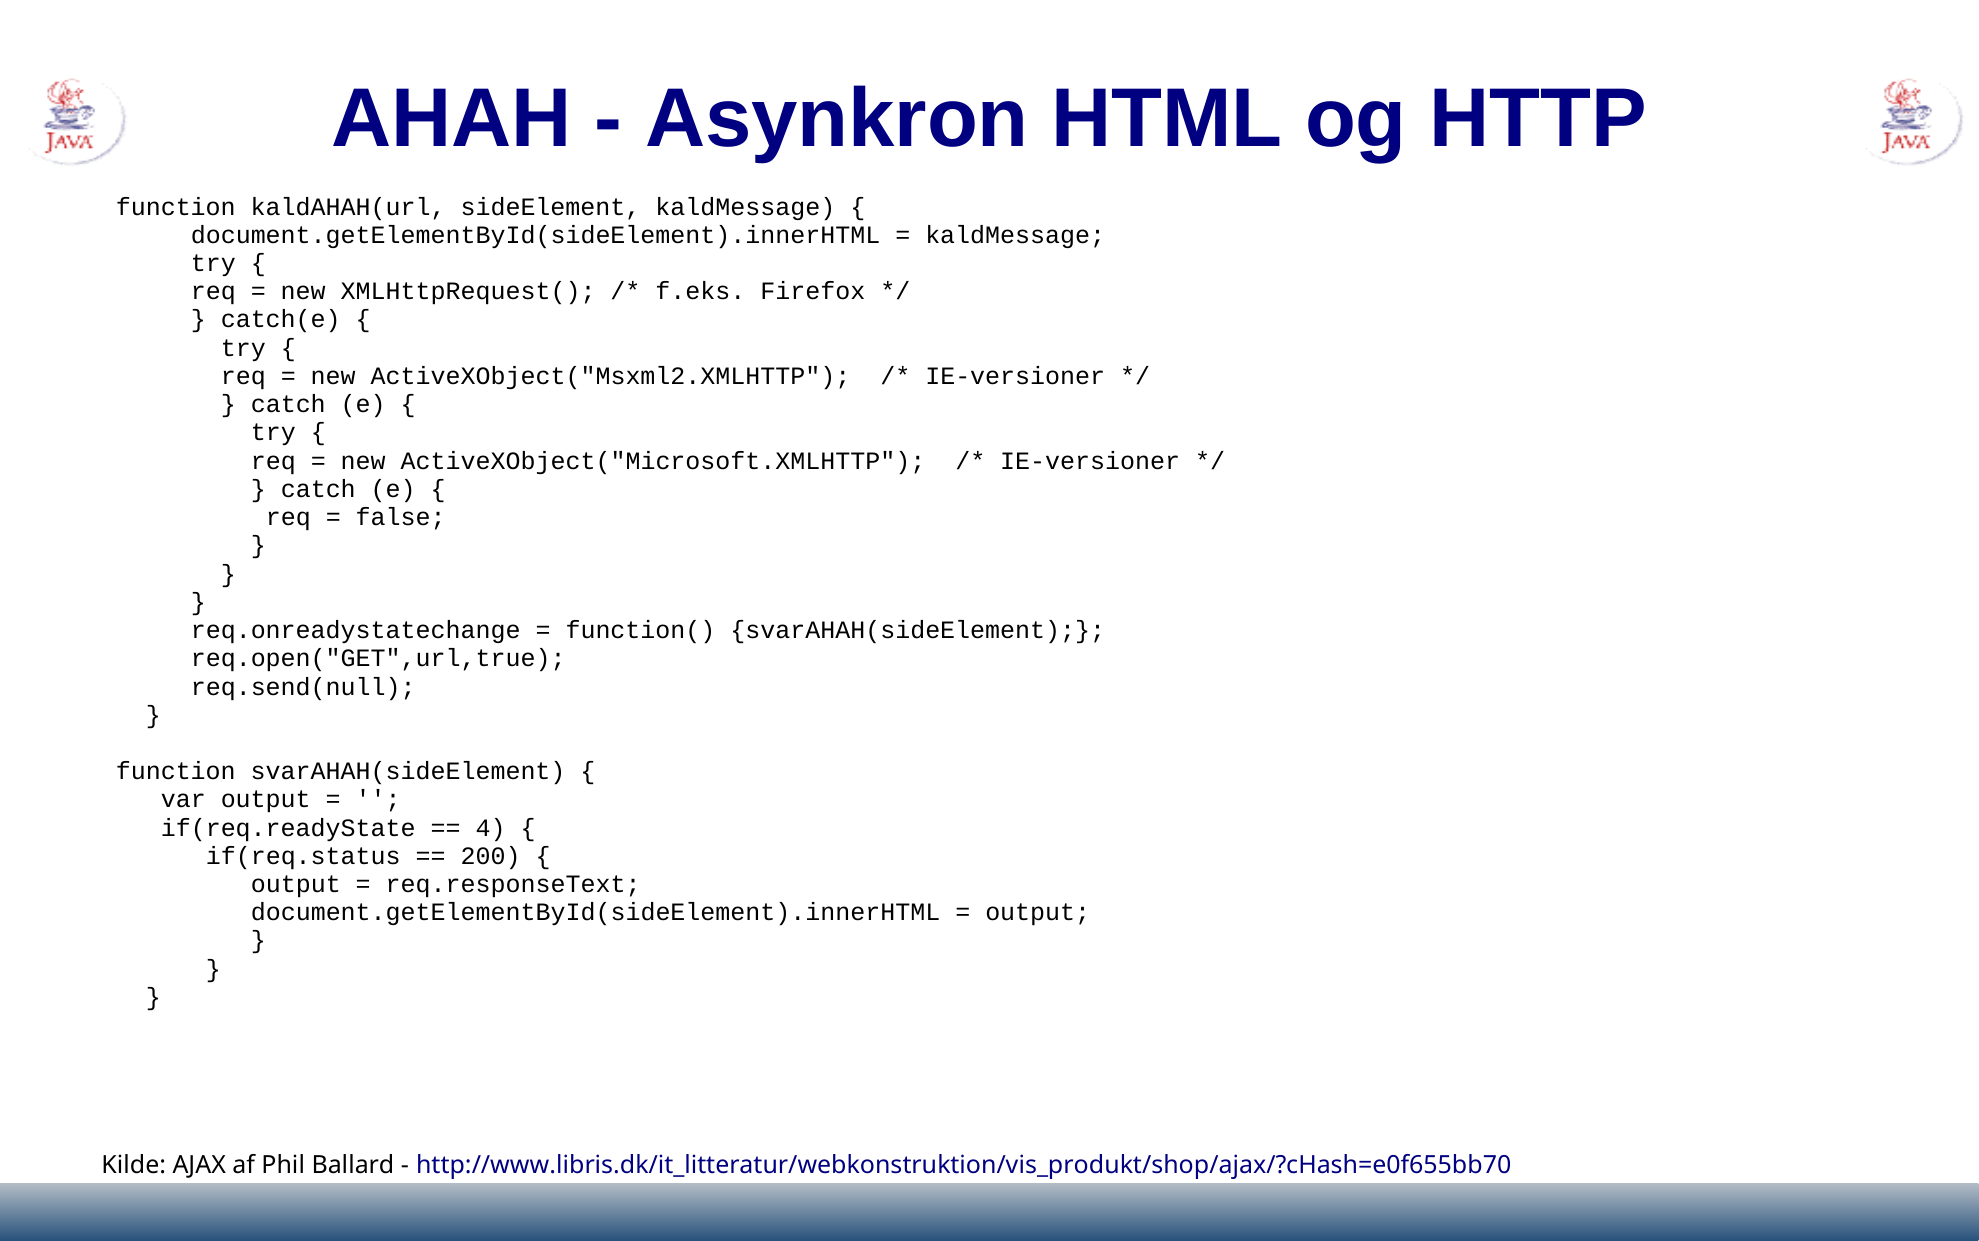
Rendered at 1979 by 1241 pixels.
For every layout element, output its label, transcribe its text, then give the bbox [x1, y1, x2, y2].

text_box function kaldAHAH(url, sideElement, kaldMessage) { document.getElementById(sideElement).innerHTML = kaldMessage; try { req = new XMLHttpRequest(); /* f.eks. Firefox */ } catch(e) { try { req = new ActiveXObject("Msxml2.XMLHTTP"); /* IE-versioner */ } catch (e) { try { req = new ActiveXObject("Microsoft.XMLHTTP"); /* IE-versioner */ } catch (e) { req = false; } } } req.onreadystatechange = function() {svarAHAH(sideElement);}; req.open("GET",url,true); req.send(null); } function svarAHAH(sideElement) { var output = ''; if(req.readyState == 4) { if(req.status == 200) { output = req.responseText; document.getElementById(sideElement).innerHTML = output; } } } [115, 194, 1709, 1042]
title AHAH - Asynkron HTML og HTTP [126, 14, 1853, 222]
text_box Kilde: AJAX af Phil Ballard - http://www.libris.dk/it_litteratur/webkonstruktion/vis_produkt/shop/ajax/?cHash=e0f655bb70 [101, 1146, 1911, 1177]
picture [1853, 71, 1968, 169]
picture [12, 71, 126, 169]
